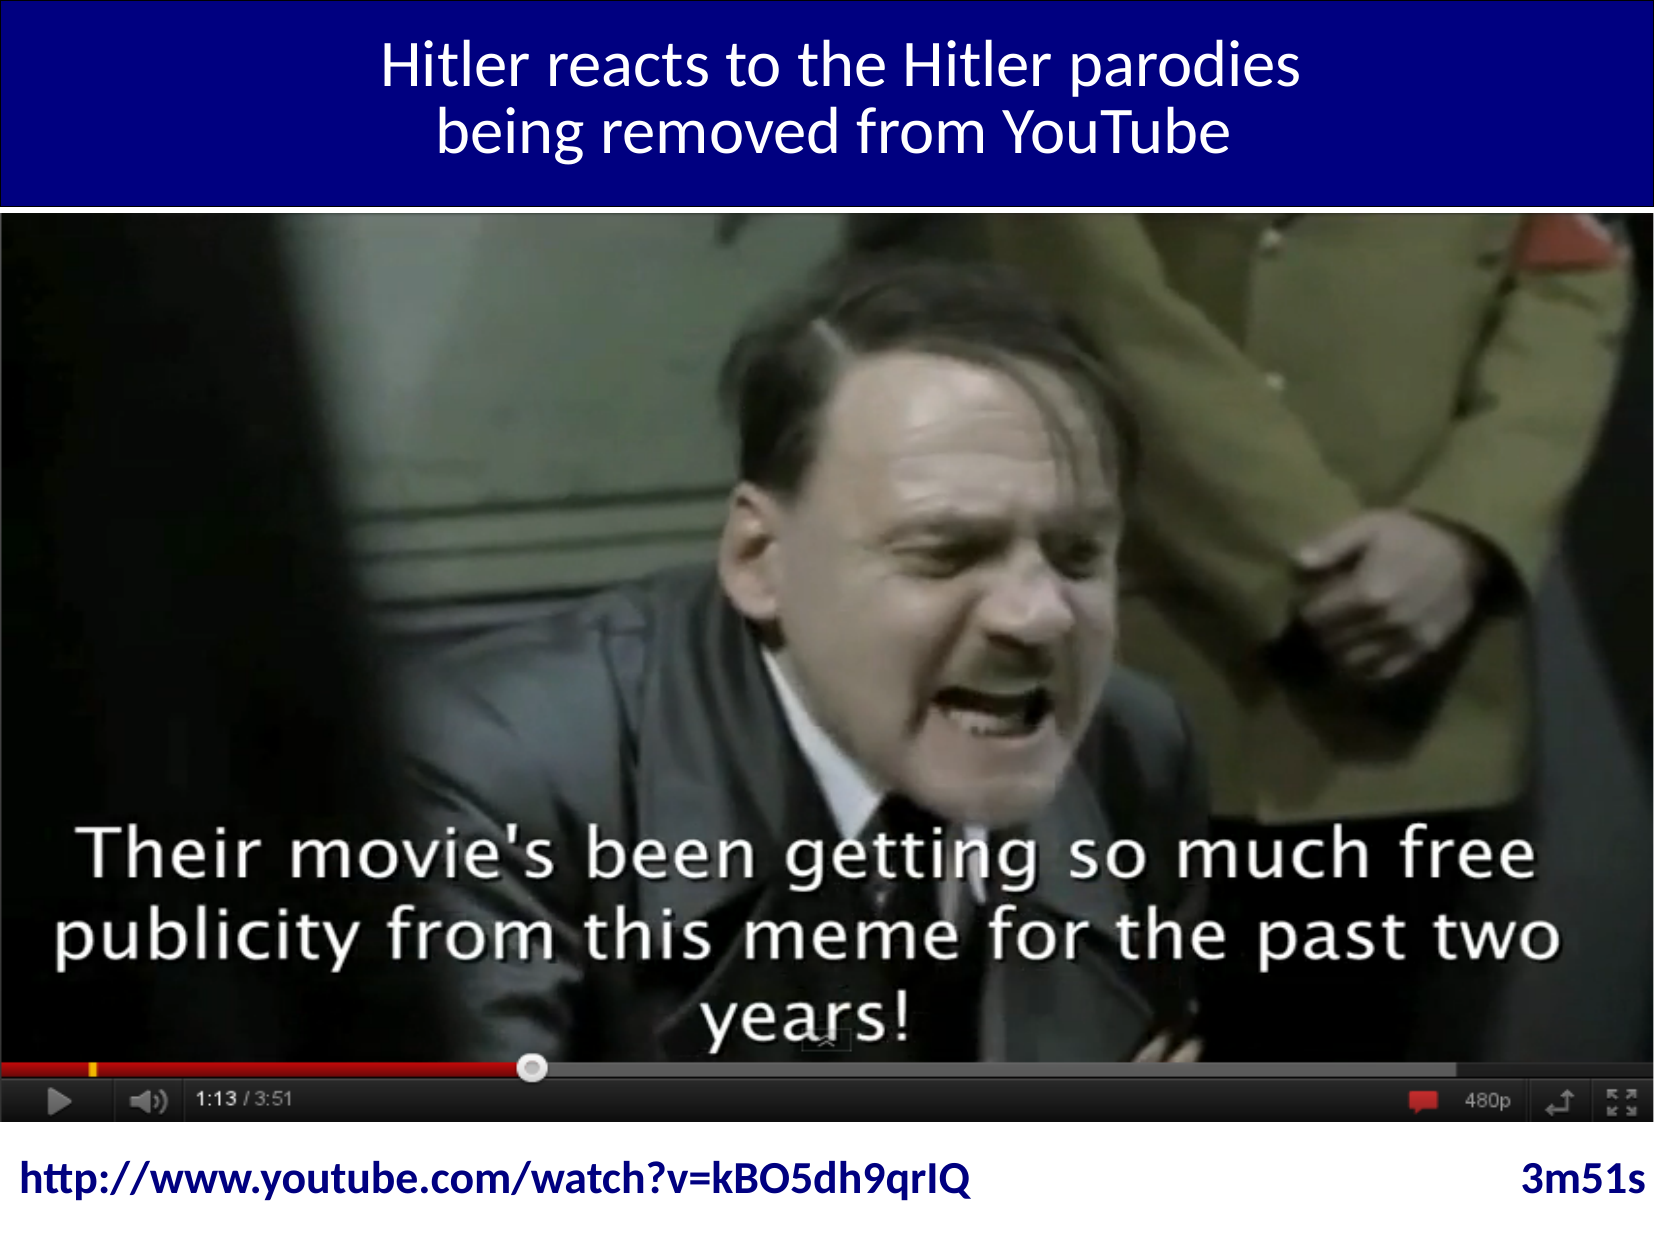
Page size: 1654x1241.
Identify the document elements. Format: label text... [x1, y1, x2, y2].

picture [0, 213, 1654, 1123]
text_box http://www.youtube.com/watch?v=kBO5dh9qrIQ [4, 1151, 1004, 1223]
title Hitler reacts to the Hitler parodies being removed from YouTube [0, 0, 1654, 207]
text_box 3m51s [1505, 1151, 1654, 1223]
